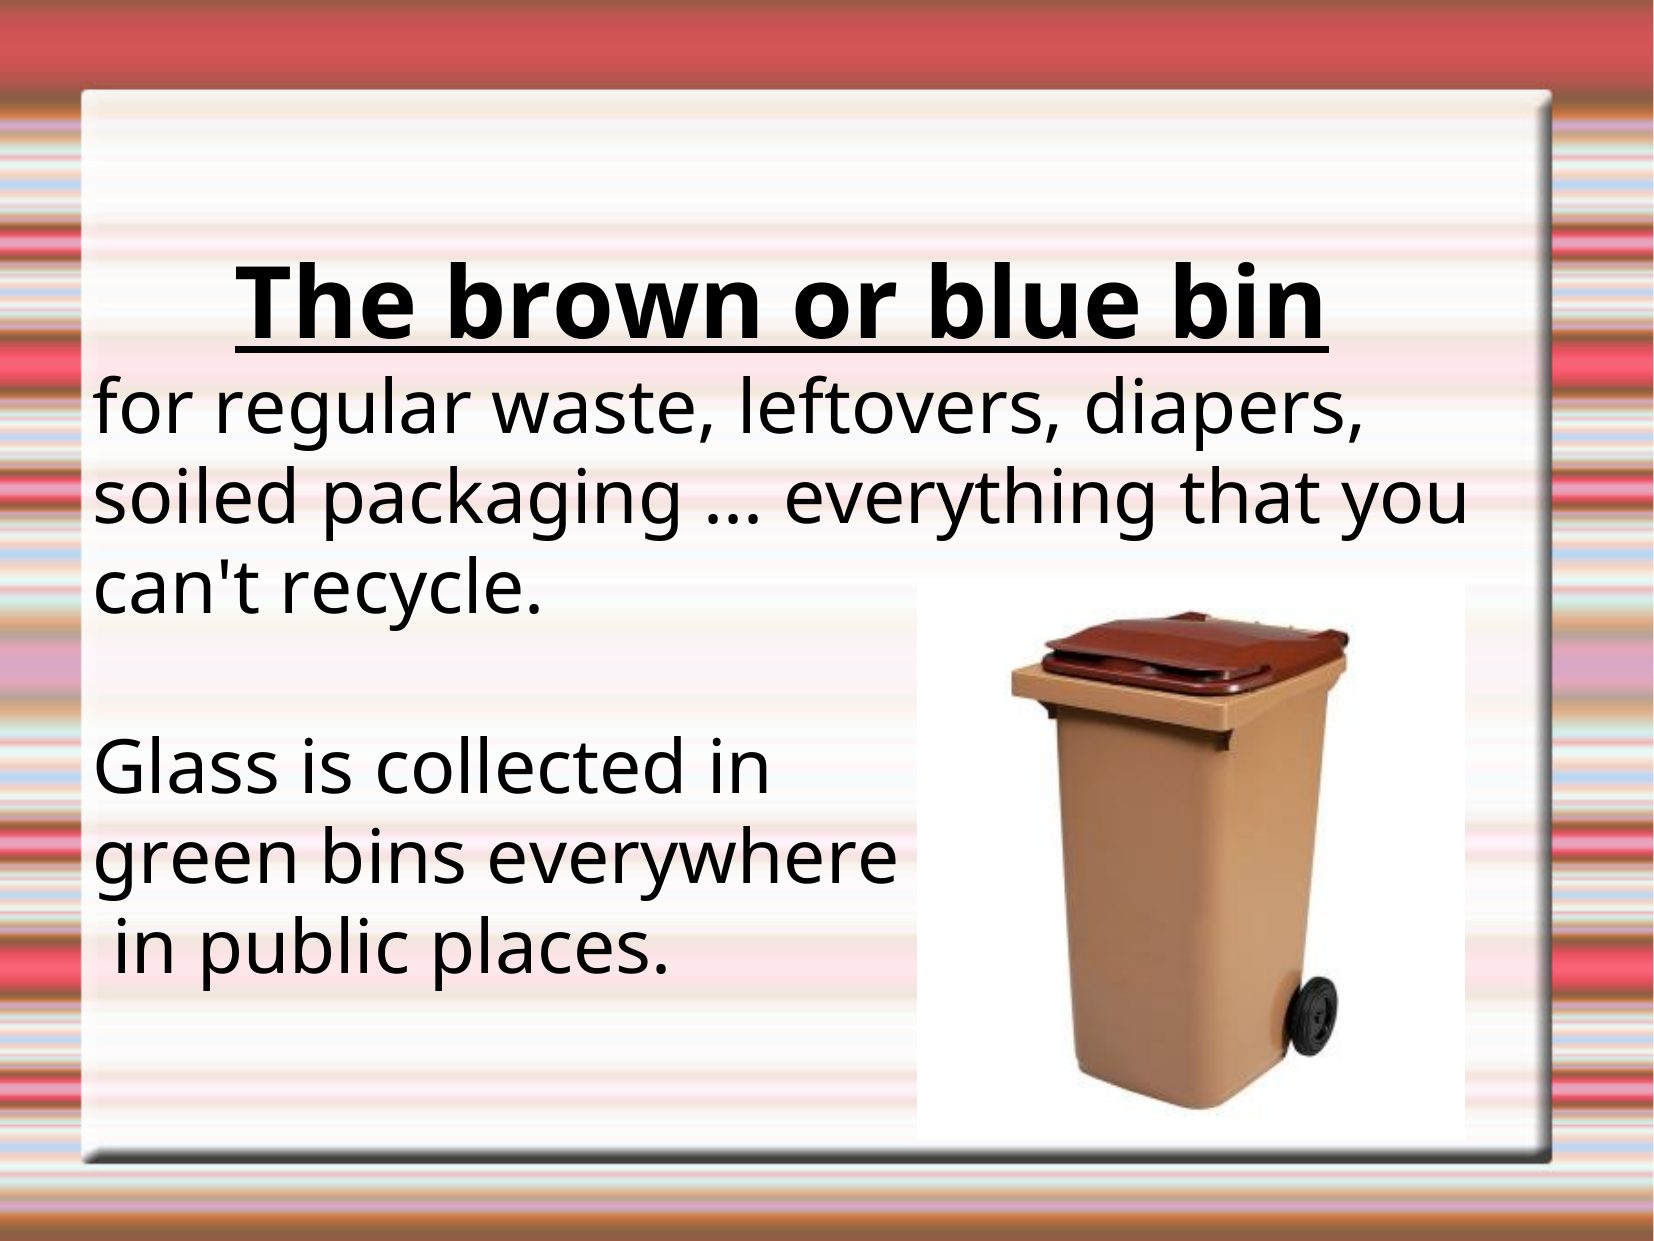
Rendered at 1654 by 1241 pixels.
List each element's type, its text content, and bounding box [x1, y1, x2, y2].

picture [917, 579, 1465, 1140]
subtitle The brown or blue bin for regular waste, leftovers, diapers, soiled packaging ... everything that you can't recycle. Glass is collected in green bins everywhere in public places. [92, 177, 1546, 1050]
